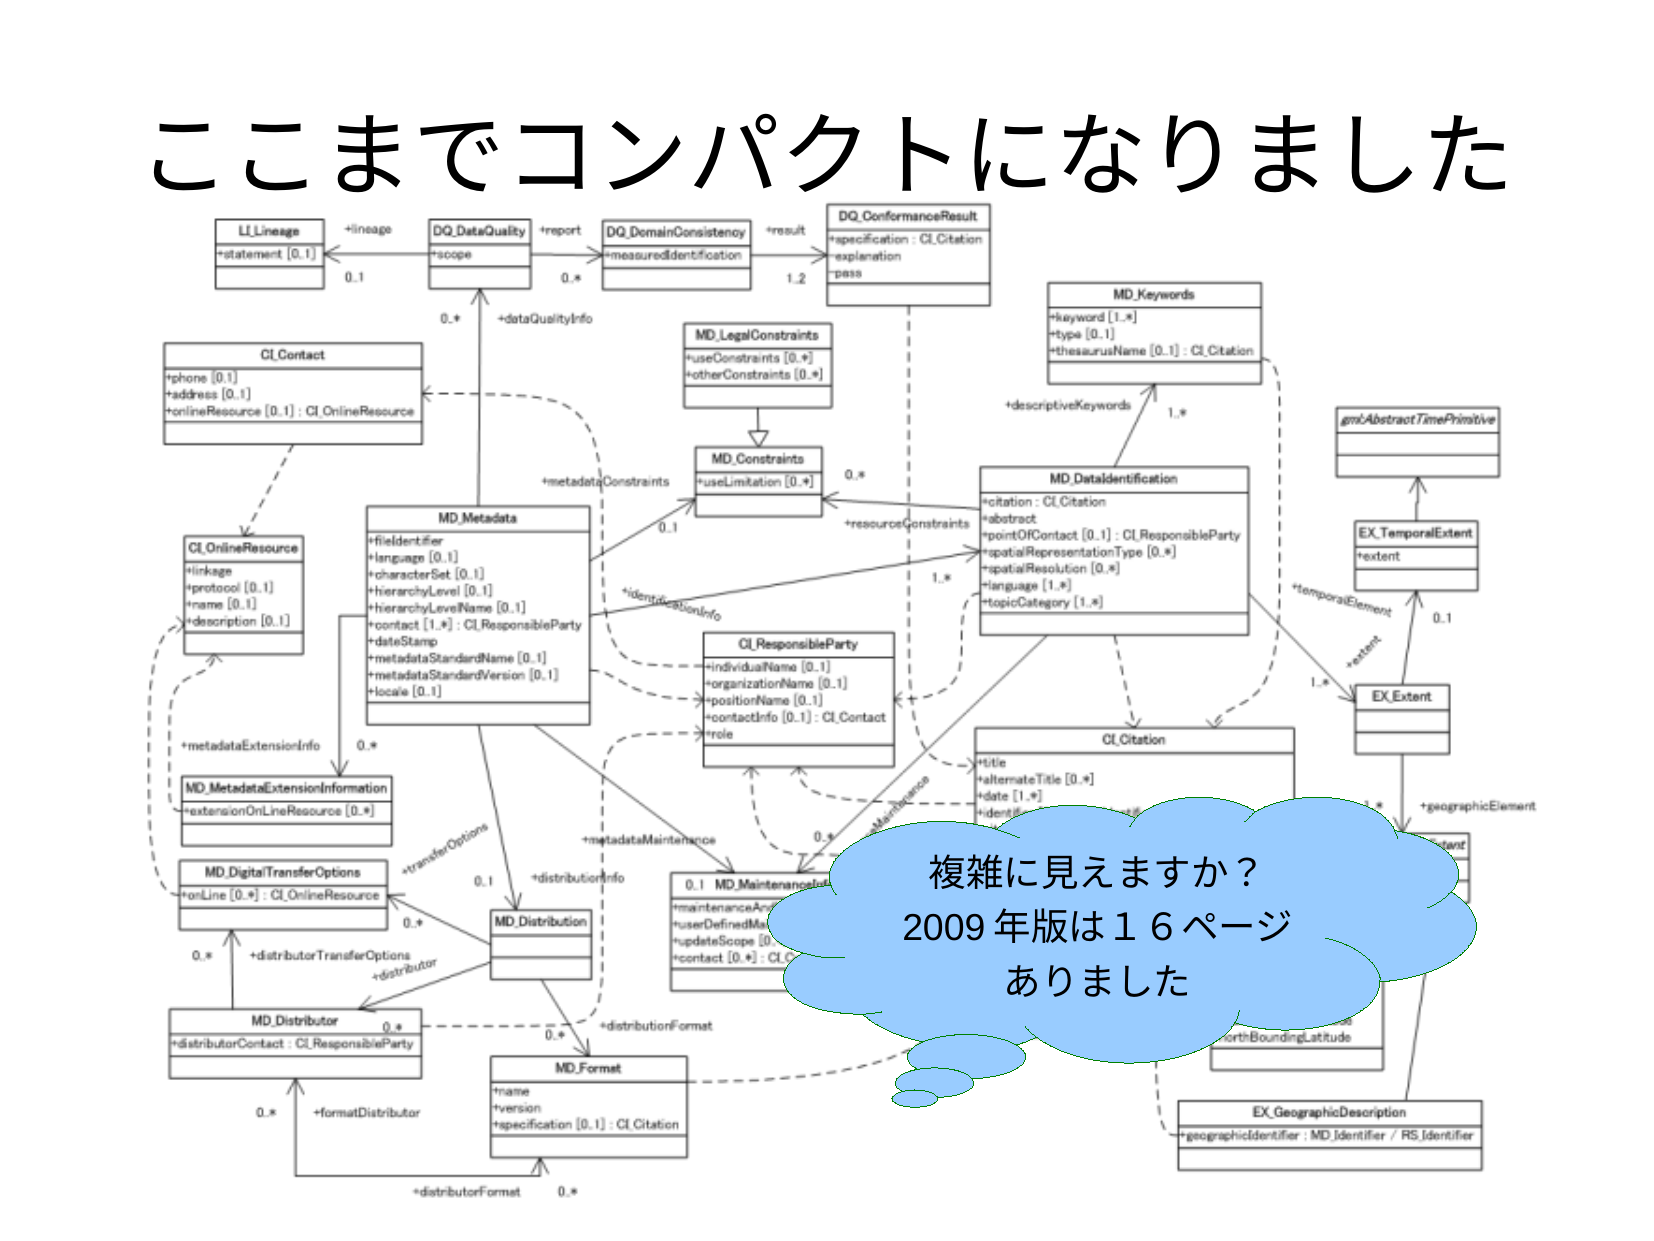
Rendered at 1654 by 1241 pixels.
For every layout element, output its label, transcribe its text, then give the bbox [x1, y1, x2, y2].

picture [118, 257, 1565, 1211]
title ここまでコンパクトになりました [82, 49, 1571, 257]
text_box 複雑に見えますか？ 2009年版は１６ページ ありました [767, 797, 1477, 1108]
